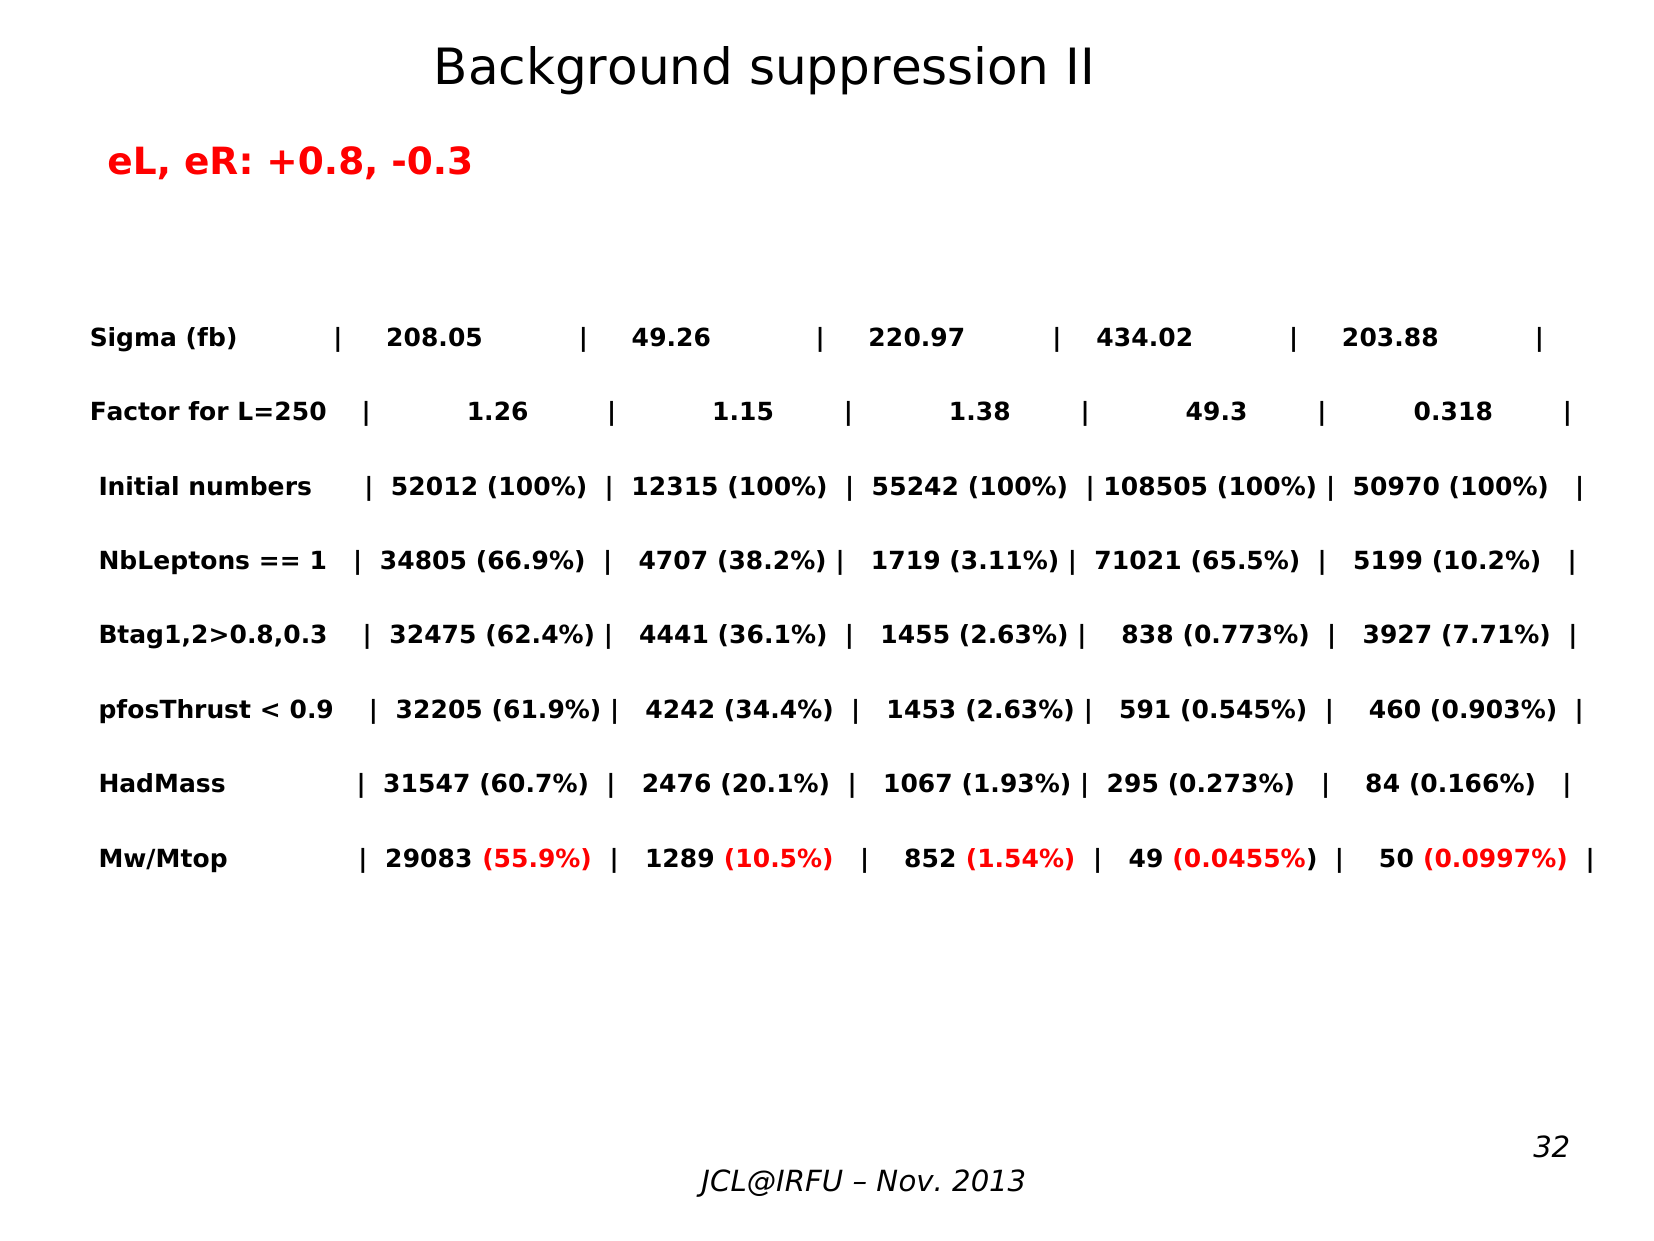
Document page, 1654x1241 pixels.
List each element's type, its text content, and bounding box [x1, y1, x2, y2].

text_box Sigma (fb) | 208.05 | 49.26 | 220.97 | 434.02 | 203.88 | Factor for L=250 | 1.26 | 1.15 | 1.38 | 49.3 | 0.318 | Initial numbers | 52012 (100%) | 12315 (100%) | 55242 (100%) | 108505 (100%) | 50970 (100%) | NbLeptons == 1 | 34805 (66.9%) | 4707 (38.2%) | 1719 (3.11%) | 71021 (65.5%) | 5199 (10.2%) | Btag1,2>0.8,0.3 | 32475 (62.4%) | 4441 (36.1%) | 1455 (2.63%) | 838 (0.773%) | 3927 (7.71%) | pfosThrust < 0.9 | 32205 (61.9%) | 4242 (34.4%) | 1453 (2.63%) | 591 (0.545%) | 460 (0.903%) | HadMass | 31547 (60.7%) | 2476 (20.1%) | 1067 (1.93%) | 295 (0.273%) | 84 (0.166%) | Mw/Mtop | 29083 (55.9%) | 1289 (10.5%) | 852 (1.54%) | 49 (0.0455%) | 50 (0.0997%) | [75, 315, 1613, 843]
title Background suppression II [80, 4, 1431, 126]
text_box eL, eR: +0.8, -0.3 [92, 132, 489, 191]
